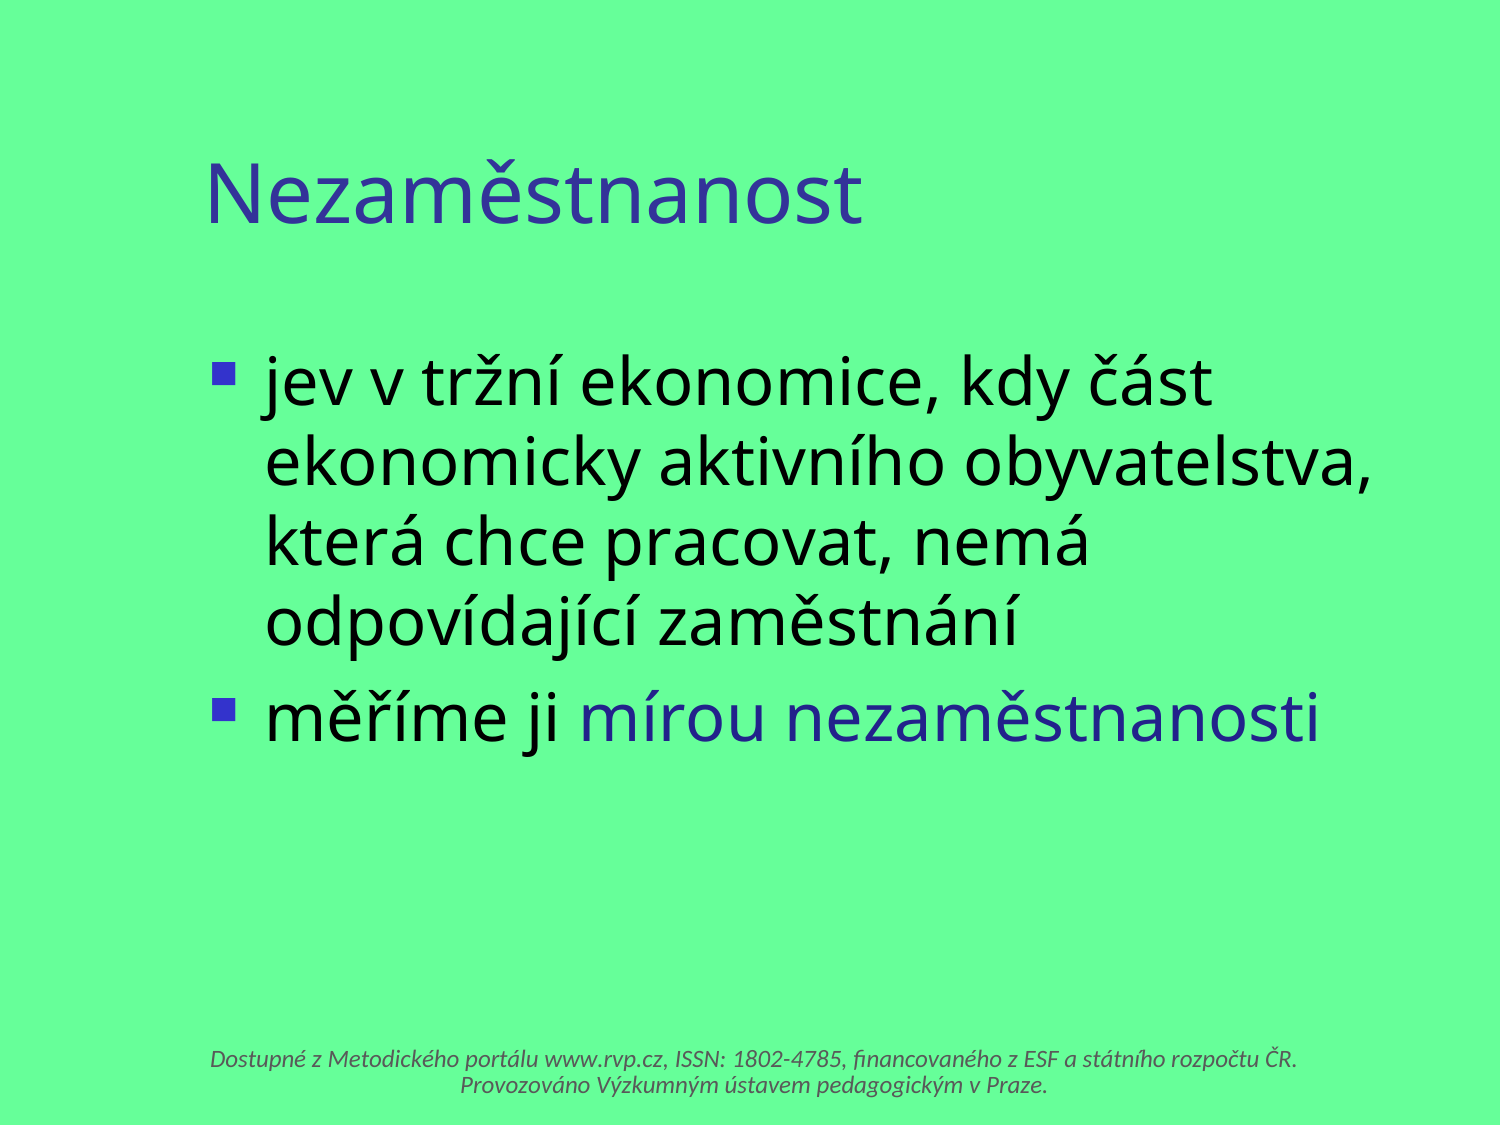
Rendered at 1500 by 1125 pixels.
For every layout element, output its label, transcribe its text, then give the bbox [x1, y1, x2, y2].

title Nezaměstnanost [188, 7, 1468, 248]
list jev v tržní ekonomice, kdy část ekonomicky aktivního obyvatelstva, která chce pracovat, nemá odpovídající zaměstnání měříme ji mírou nezaměstnanosti [193, 331, 1469, 1007]
text_box Dostupné z Metodického portálu www.rvp.cz, ISSN: 1802-4785, financovaného z ESF a státního rozpočtu ČR. Provozováno Výzkumným ústavem pedagogickým v Praze. [133, 1042, 1377, 1103]
